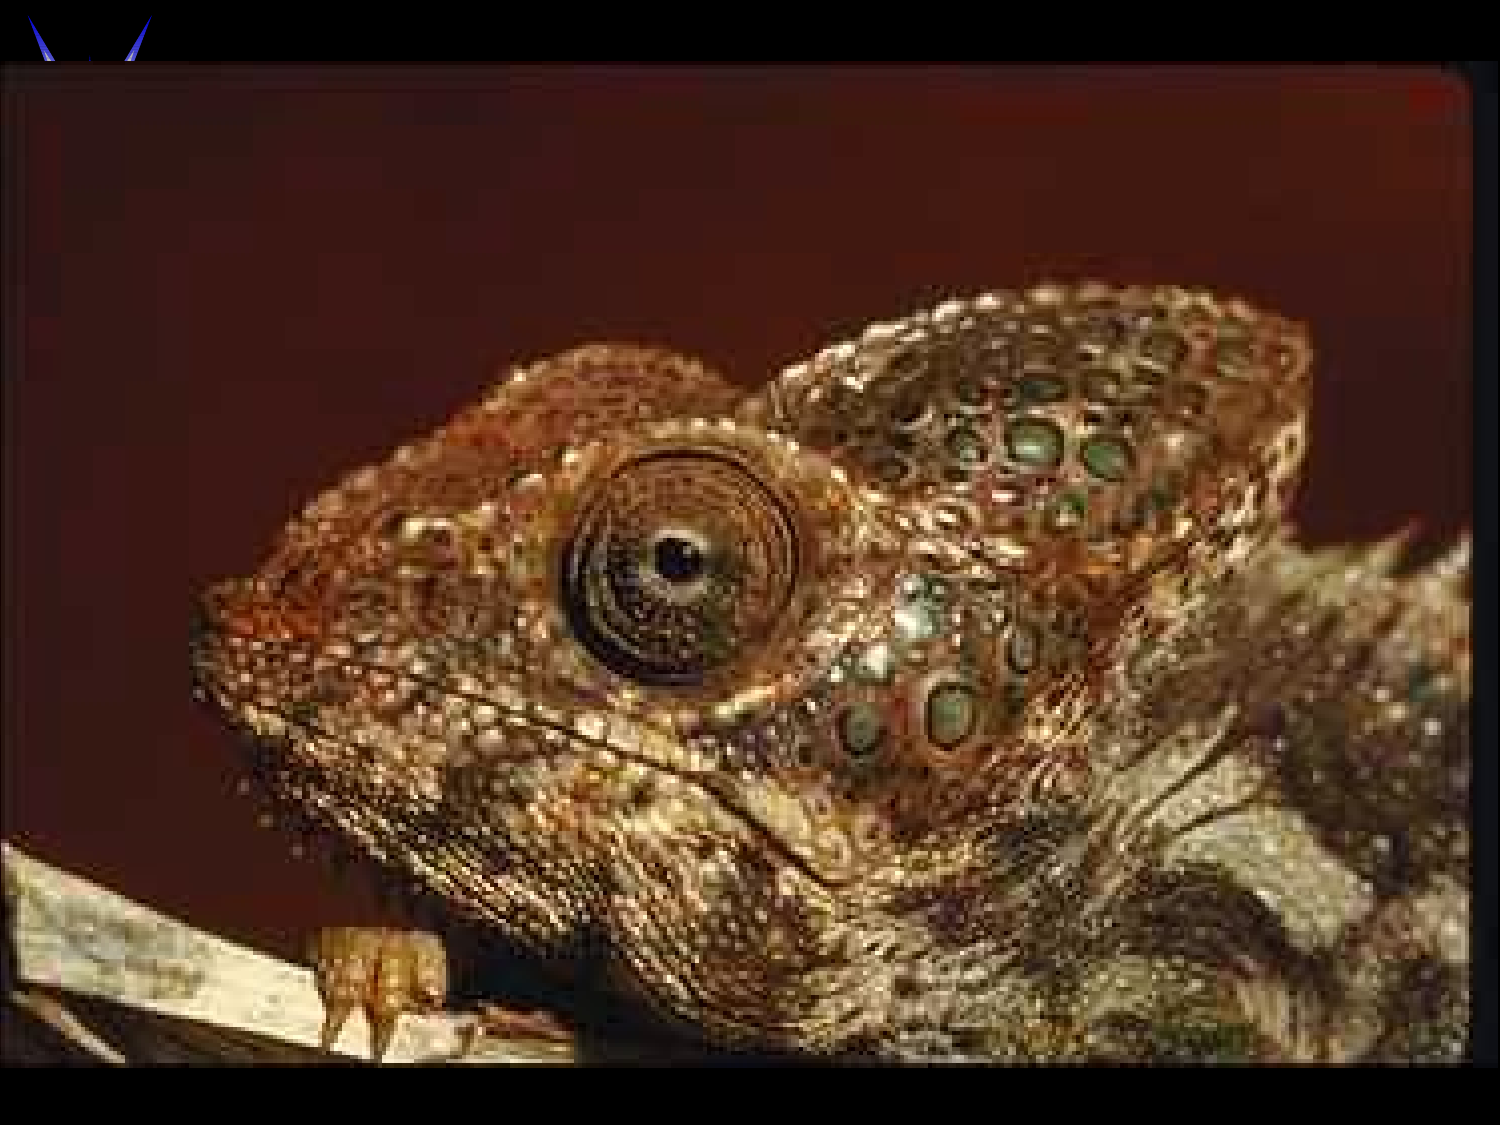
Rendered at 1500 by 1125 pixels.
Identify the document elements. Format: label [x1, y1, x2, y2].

picture [0, 61, 1498, 1068]
